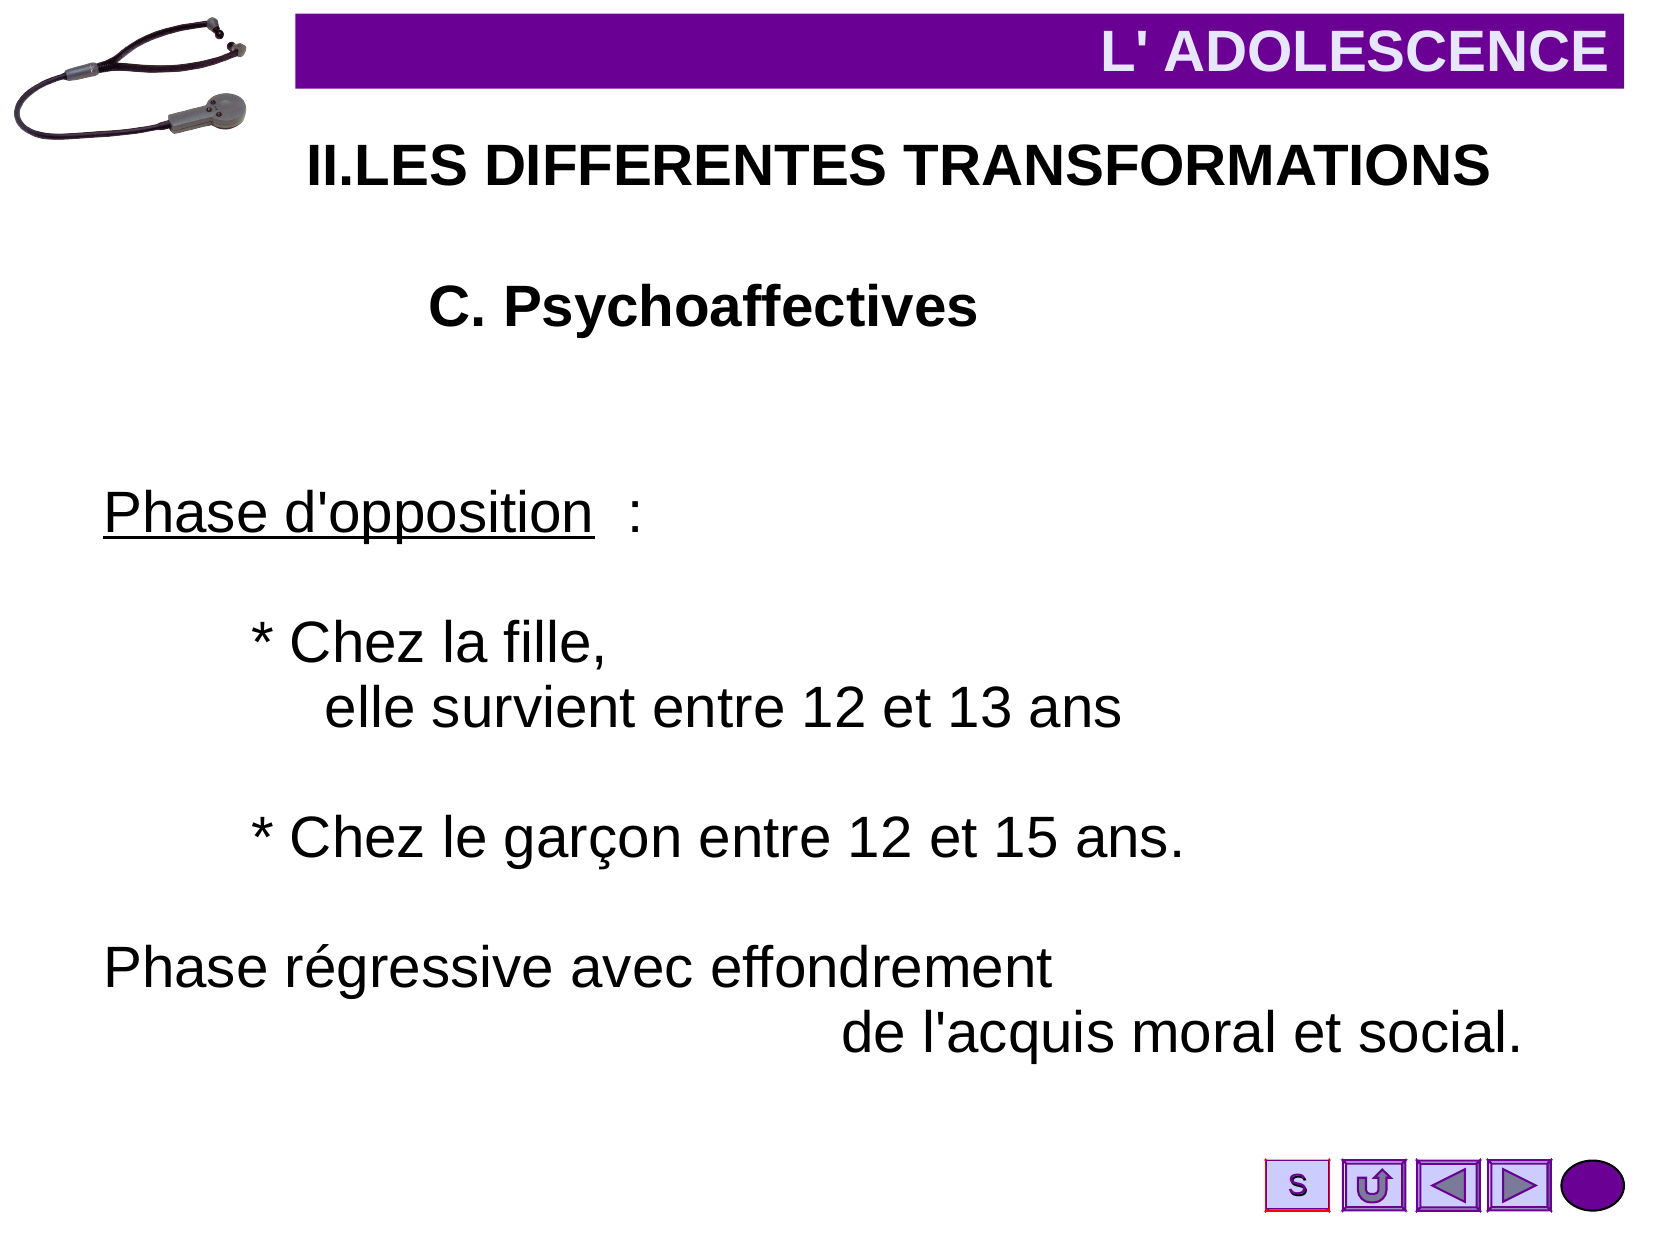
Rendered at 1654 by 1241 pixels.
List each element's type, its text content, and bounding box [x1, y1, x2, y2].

text_box L' ADOLESCENCE [295, 13, 1625, 89]
picture [8, 8, 260, 153]
text_box [1561, 1160, 1625, 1211]
text_box II.LES DIFFERENTES TRANSFORMATIONS [291, 125, 1506, 207]
text_box Phase d'opposition : * Chez la fille, elle survient entre 12 et 13 ans * Chez le garçon entre 12 et 15 ans. Phase régressive avec effondrement de l'acquis moral et social. [88, 472, 1625, 1071]
text_box C. Psychoaffectives [413, 265, 996, 346]
